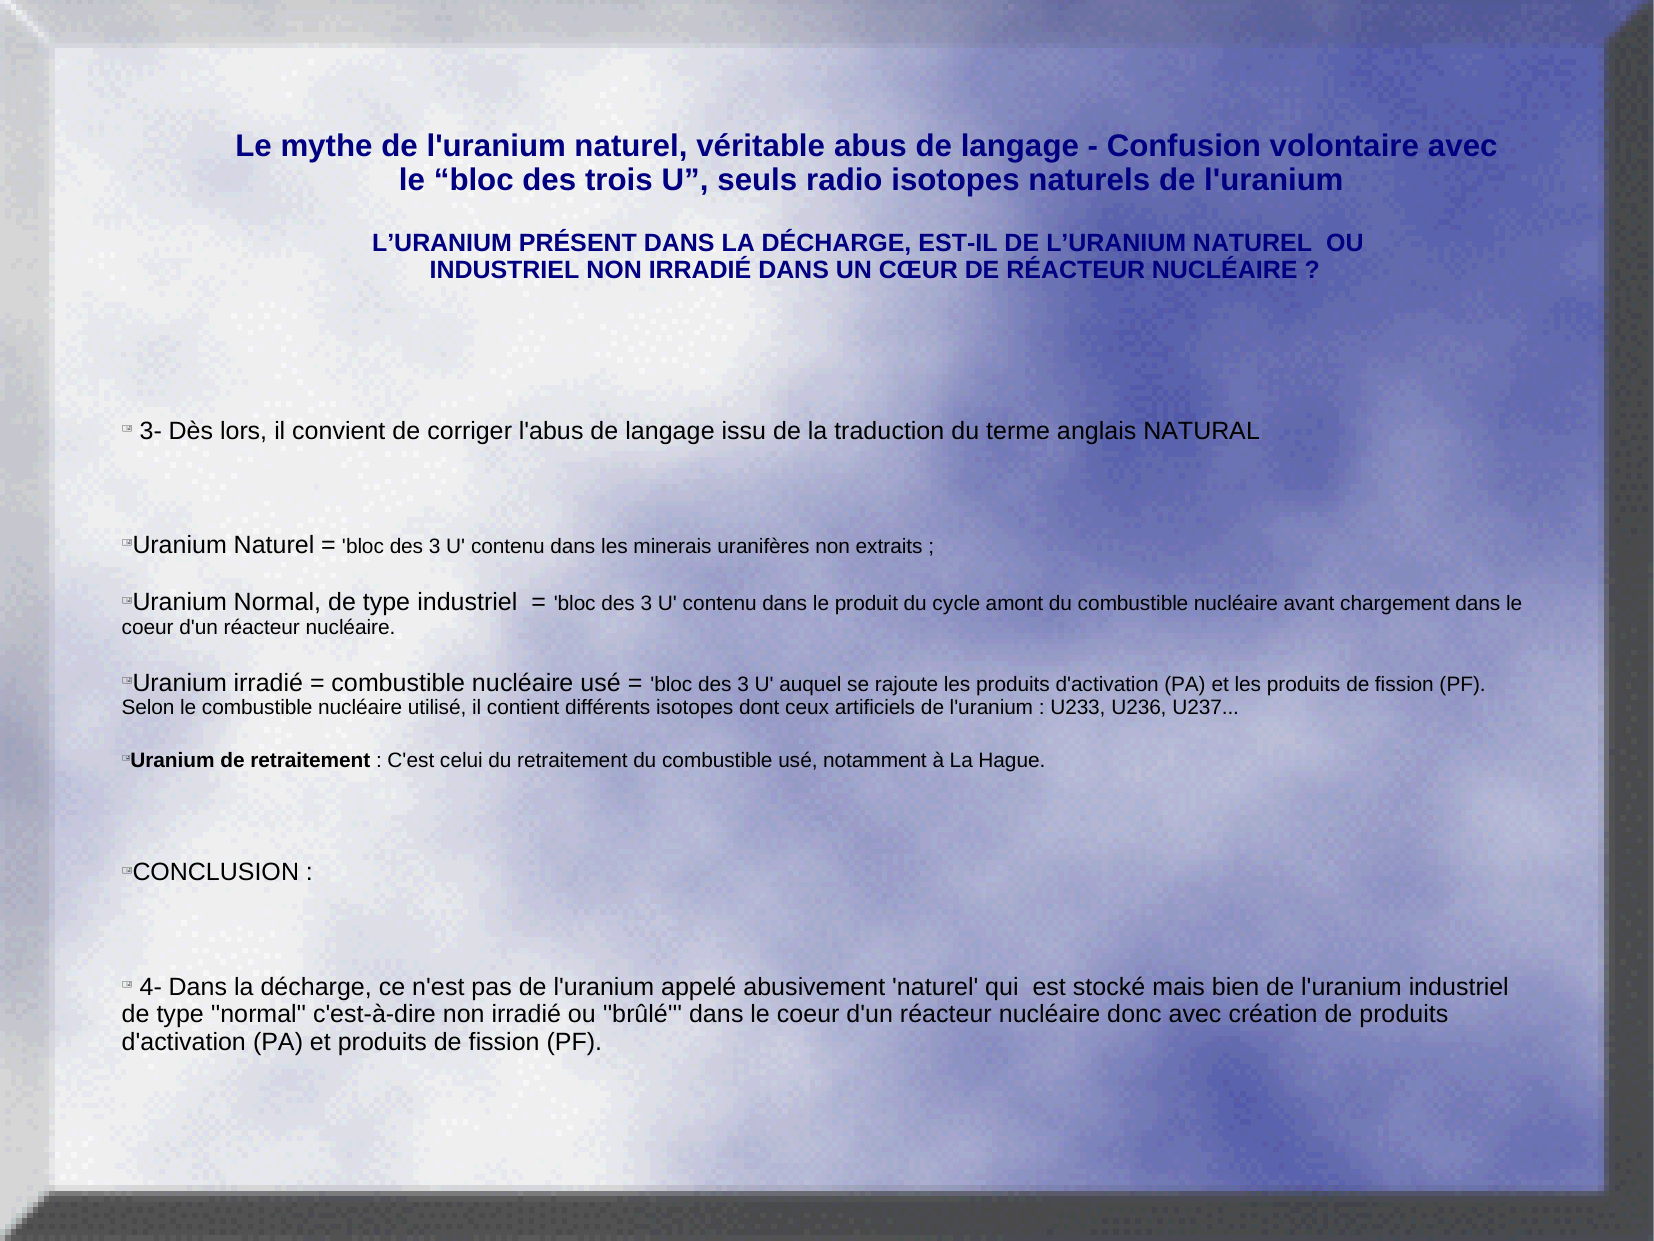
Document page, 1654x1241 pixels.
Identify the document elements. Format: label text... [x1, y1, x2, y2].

title Le mythe de l'uranium naturel, véritable abus de langage - Confusion volontaire avec le “bloc des trois U”, seuls radio isotopes naturels de l'uranium L’URANIUM PRÉSENT DANS LA DÉCHARGE, EST-IL DE L’URANIUM NATUREL OU INDUSTRIEL NON IRRADIÉ DANS UN CŒUR DE RÉACTEUR NUCLÉAIRE ? [201, 106, 1543, 307]
list 3- Dès lors, il convient de corriger l'abus de langage issu de la traduction du terme anglais NATURAL Uranium Naturel = 'bloc des 3 U' contenu dans les minerais uranifères non extraits ; Uranium Normal, de type industriel = 'bloc des 3 U' contenu dans le produit du cycle amont du combustible nucléaire avant chargement dans le coeur d'un réacteur nucléaire. Uranium irradié = combustible nucléaire usé = 'bloc des 3 U' auquel se rajoute les produits d'activation (PA) et les produits de fission (PF). Selon le combustible nucléaire utilisé, il contient différents isotopes dont ceux artificiels de l'uranium : U233, U236, U237... Uranium de retraitement : C'est celui du retraitement du combustible usé, notamment à La Hague. CONCLUSION : 4- Dans la décharge, ce n'est pas de l'uranium appelé abusivement 'naturel' qui est stocké mais bien de l'uranium industriel de type ''normal'' c'est-à-dire non irradié ou ''brûlé''' dans le coeur d'un réacteur nucléaire donc avec création de produits d'activation (PA) et produits de fission (PF). [121, 417, 1534, 1104]
picture [0, 0, 1654, 1241]
